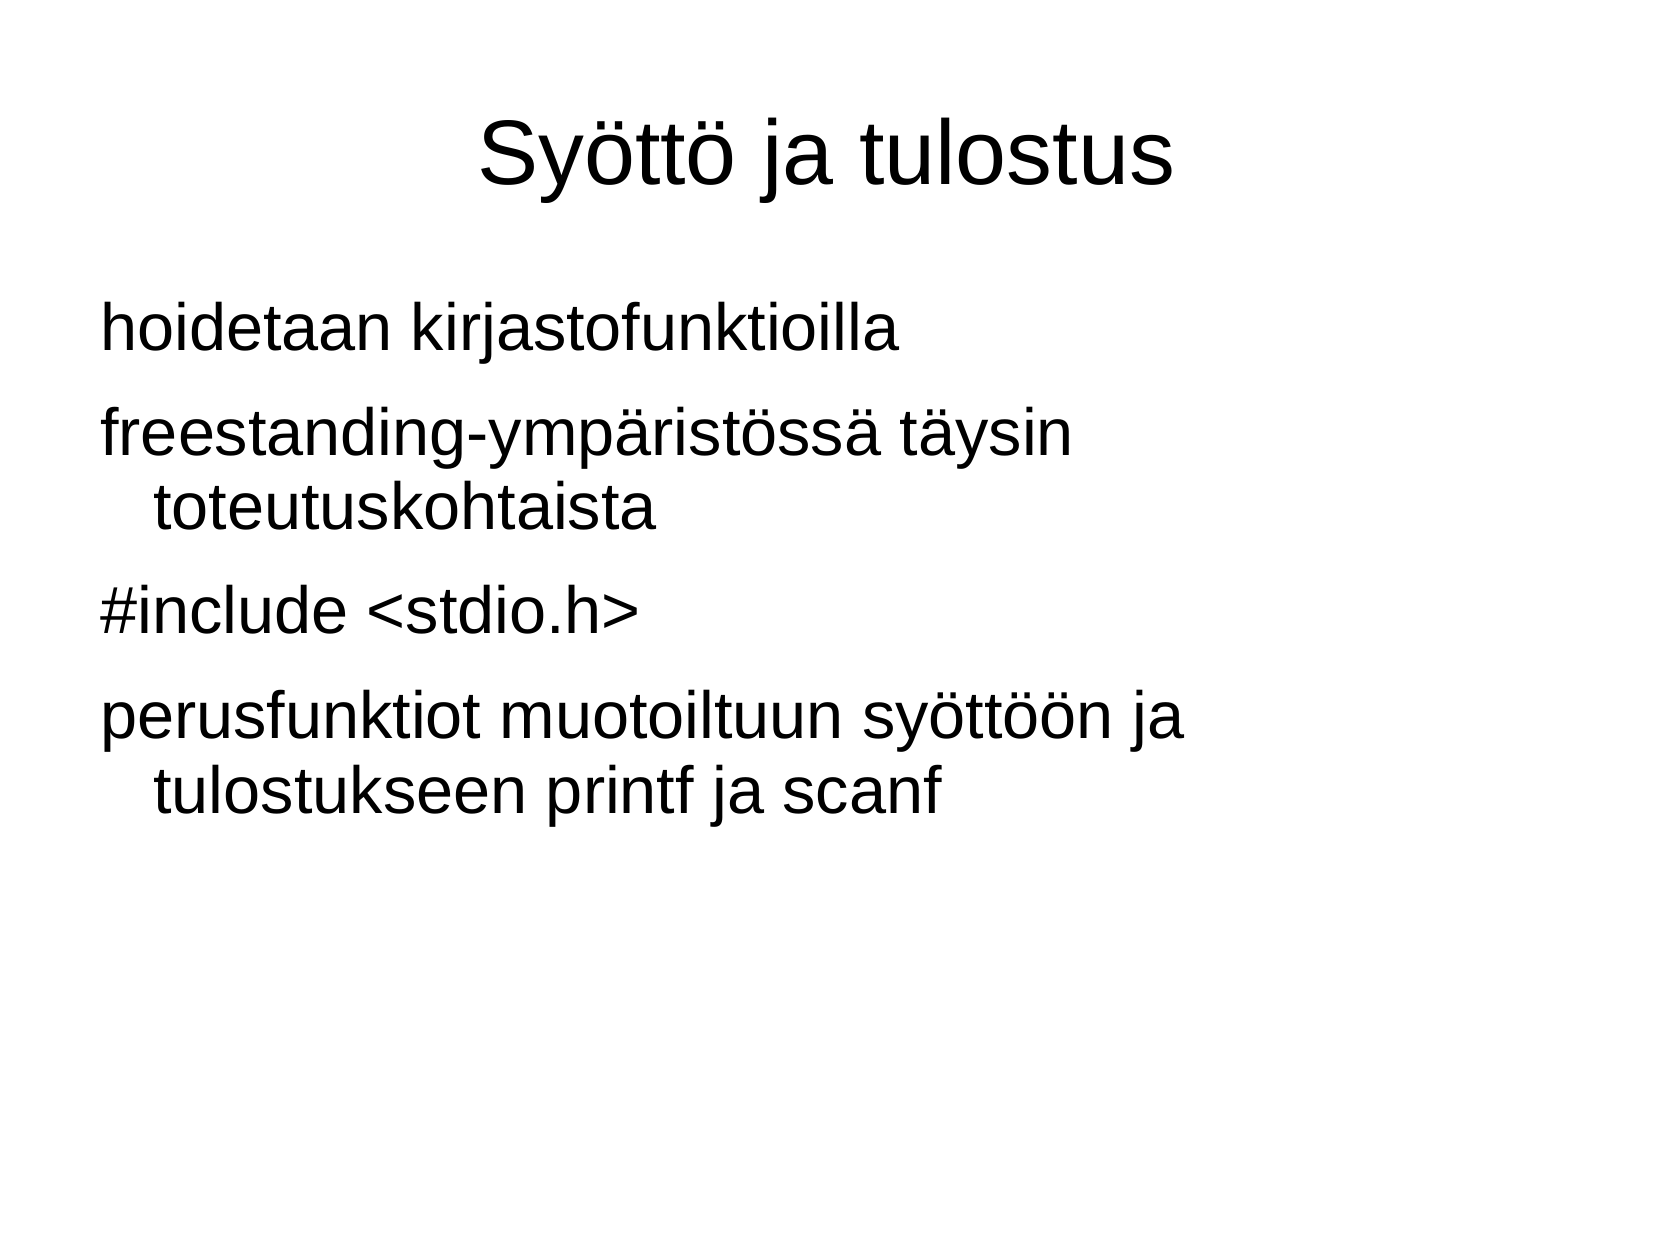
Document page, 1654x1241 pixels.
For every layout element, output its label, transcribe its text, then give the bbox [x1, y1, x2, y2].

title Syöttö ja tulostus [82, 49, 1571, 257]
list hoidetaan kirjastofunktioilla freestanding-ympäristössä täysin toteutuskohtaista #include <stdio.h> perusfunktiot muotoiltuun syöttöön ja tulostukseen printf ja scanf [82, 290, 1571, 1109]
